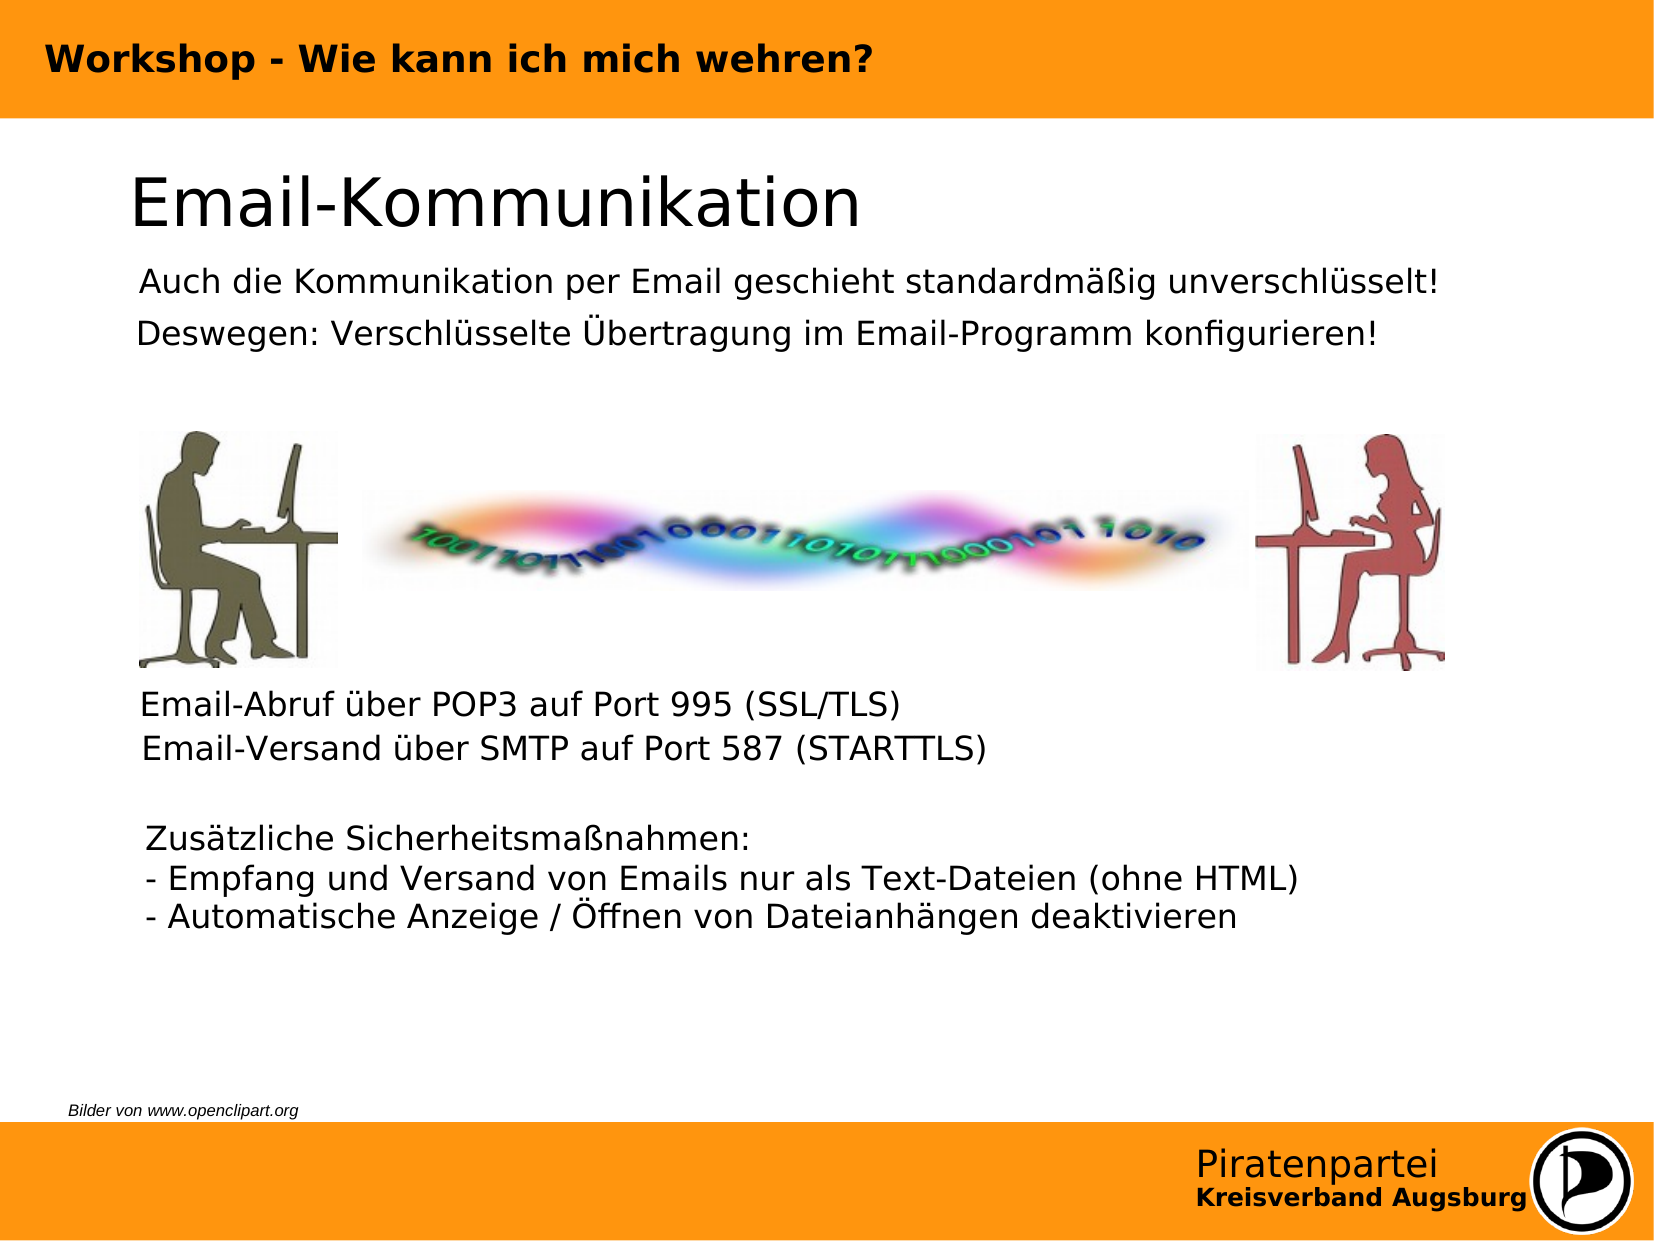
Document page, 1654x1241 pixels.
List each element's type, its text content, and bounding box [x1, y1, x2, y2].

text_box Email-Kommunikation [115, 155, 1560, 248]
picture [1255, 434, 1445, 671]
text_box Bilder von www.openclipart.org [53, 1092, 842, 1127]
text_box Workshop - Wie kann ich mich wehren? [29, 29, 1329, 88]
picture [362, 490, 1249, 591]
text_box Deswegen: Verschlüsselte Übertragung im Email-Programm konfigurieren! [121, 306, 1556, 364]
picture [1529, 1127, 1634, 1235]
picture [139, 431, 338, 668]
text_box Email-Abruf über POP3 auf Port 995 (SSL/TLS) [124, 677, 1560, 736]
text_box Auch die Kommunikation per Email geschieht standardmäßig unverschlüsselt! [123, 253, 1559, 312]
text_box Email-Versand über SMTP auf Port 587 (STARTTLS) [126, 721, 1562, 780]
text_box Zusätzliche Sicherheitsmaßnahmen: - Empfang und Versand von Emails nur als Text-Dateien (ohne HTML) - Automatische Anzeige / Öffnen von Dateianhängen deaktivieren [130, 811, 1565, 958]
